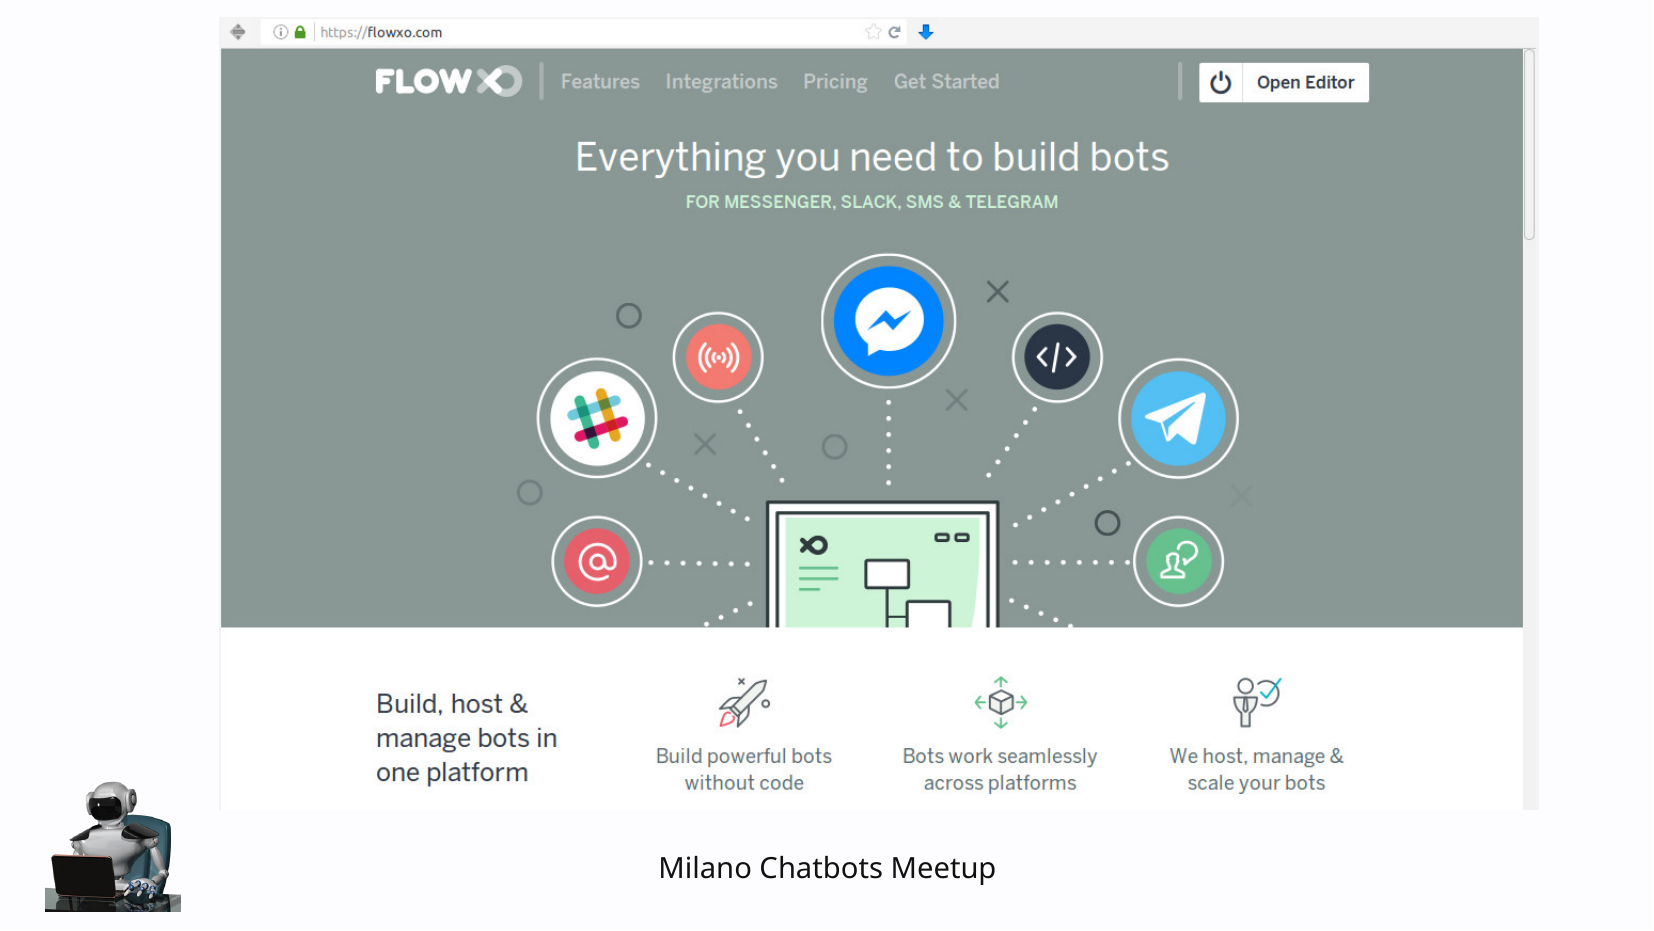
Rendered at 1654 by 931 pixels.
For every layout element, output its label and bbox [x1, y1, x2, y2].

picture [45, 777, 181, 912]
picture [219, 17, 1539, 811]
